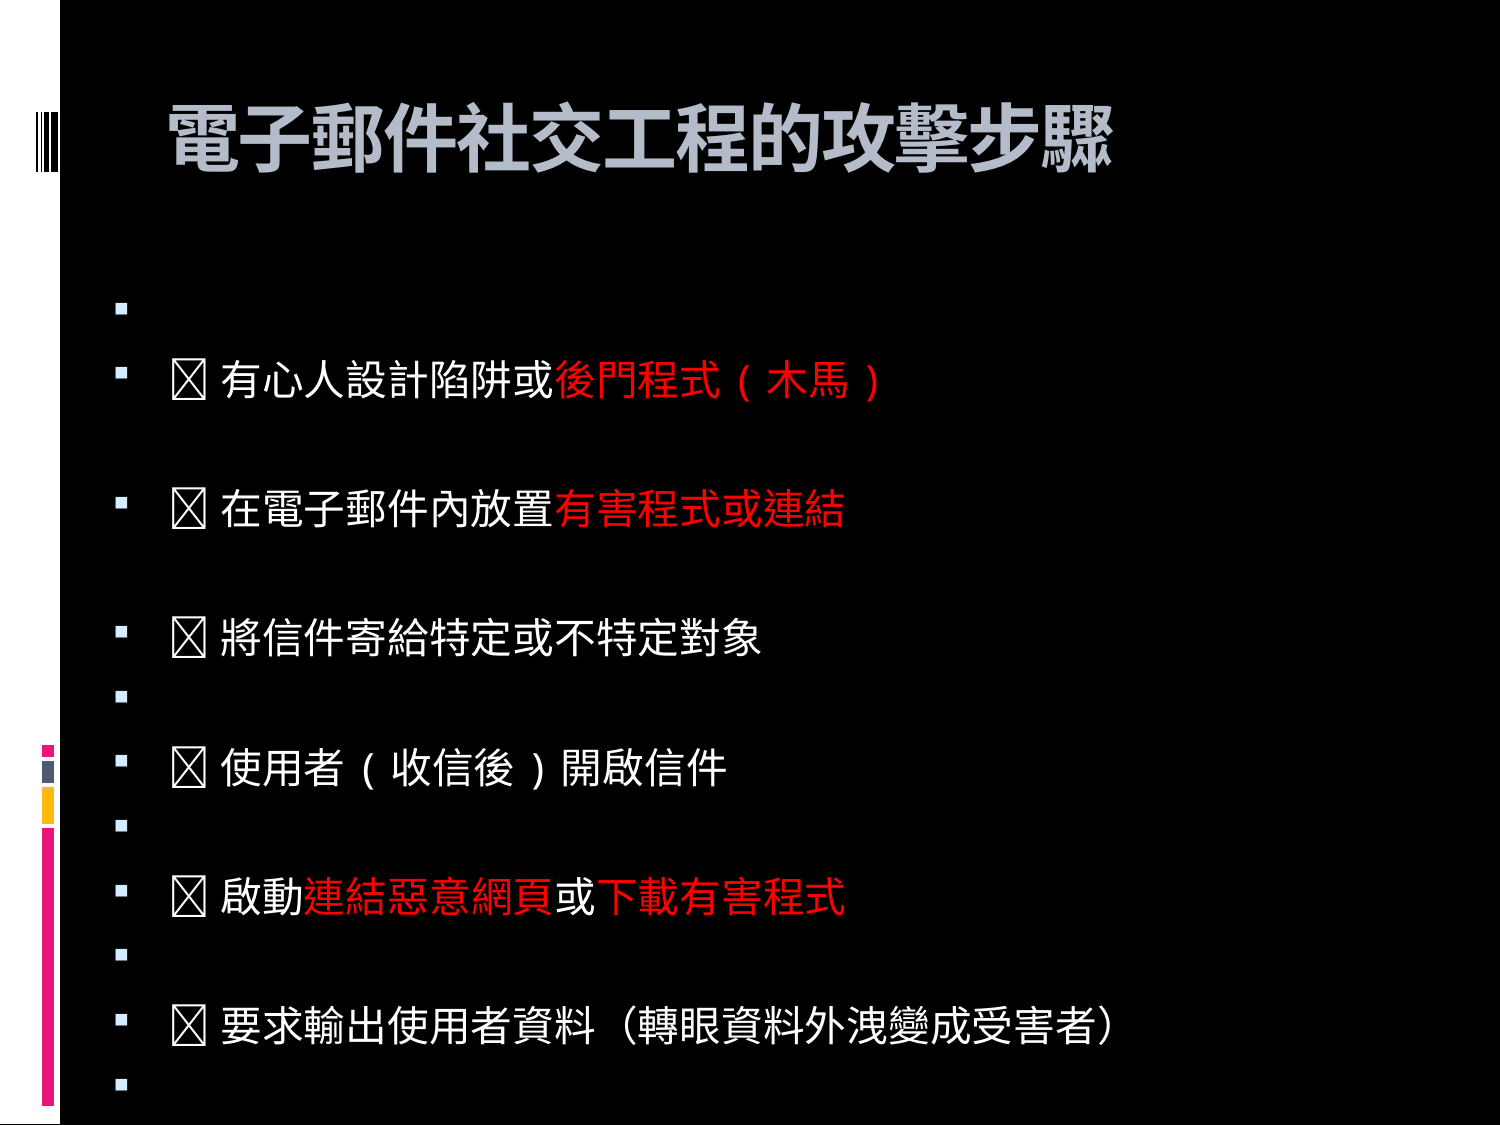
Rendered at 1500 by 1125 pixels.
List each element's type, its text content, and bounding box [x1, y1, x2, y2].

title 電子郵件社交工程的攻擊步驟 [150, 84, 1426, 235]
list 有心人設計陷阱或後門程式(木馬) 在電子郵件內放置有害程式或連結 將信件寄給特定或不特定對象 使用者(收信後)開啟信件 啟動連結惡意網頁或下載有害程式 要求輸出使用者資料（轉眼資料外洩變成受害者） [75, 281, 1426, 1079]
